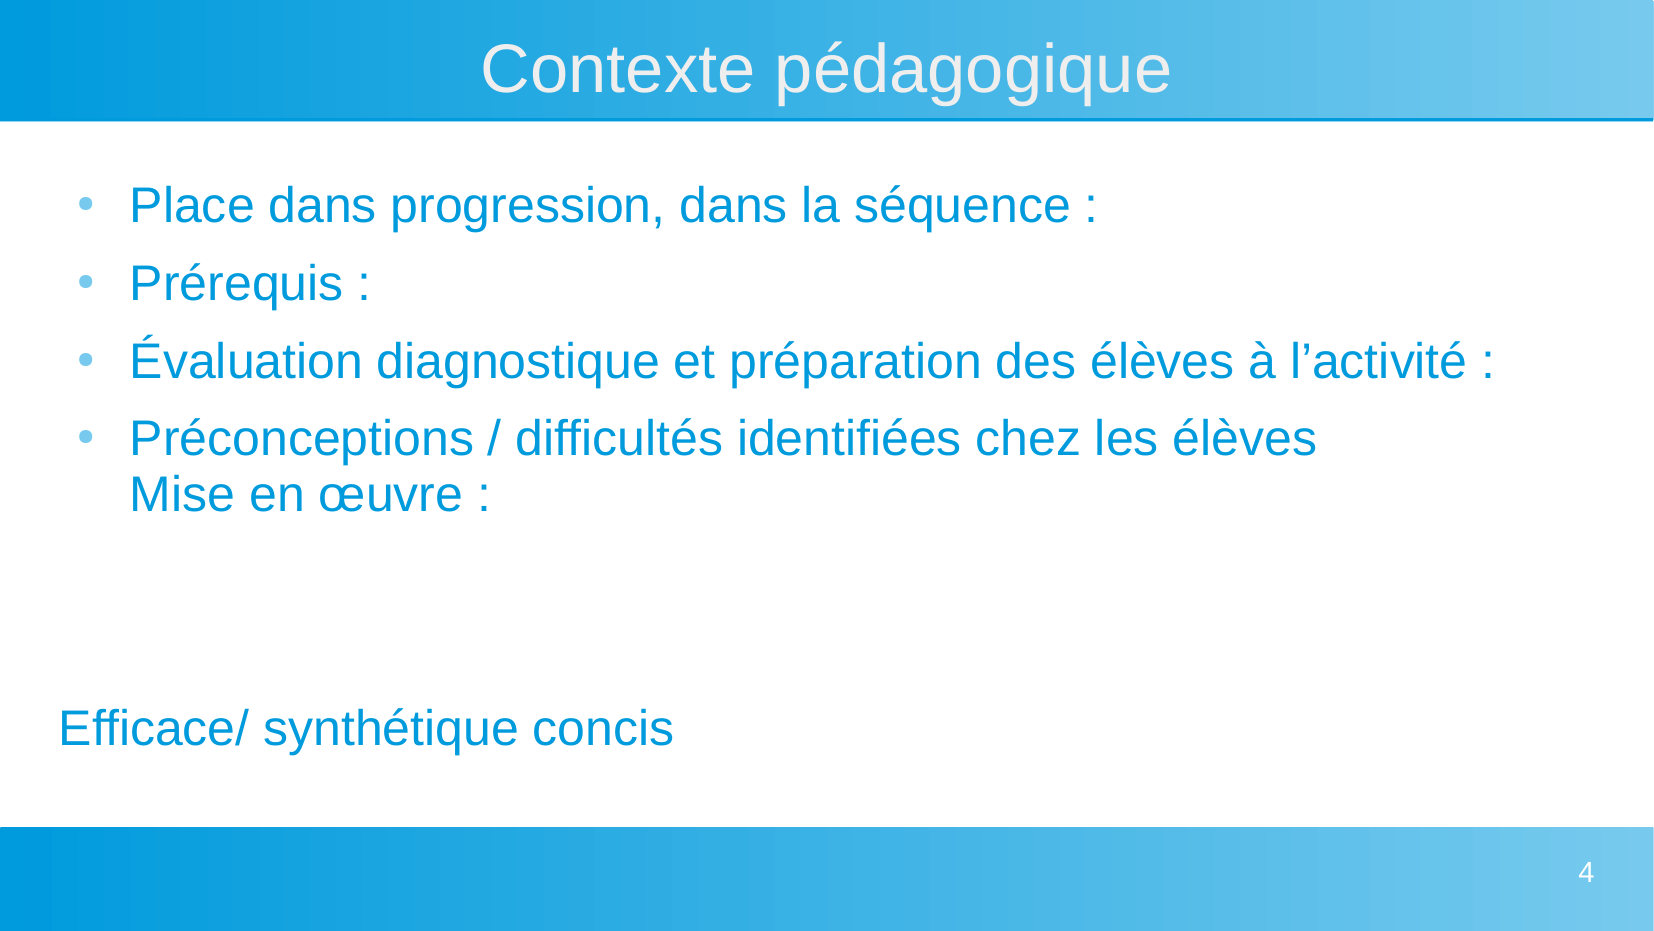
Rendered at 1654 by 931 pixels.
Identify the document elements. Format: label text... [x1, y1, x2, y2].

list Place dans progression, dans la séquence : Prérequis : Évaluation diagnostique et préparation des élèves à l’activité : Préconceptions / difficultés identifiées chez les élèves Mise en œuvre : Efficace/ synthétique concis [59, 177, 1595, 768]
title Contexte pédagogique [59, 29, 1595, 108]
